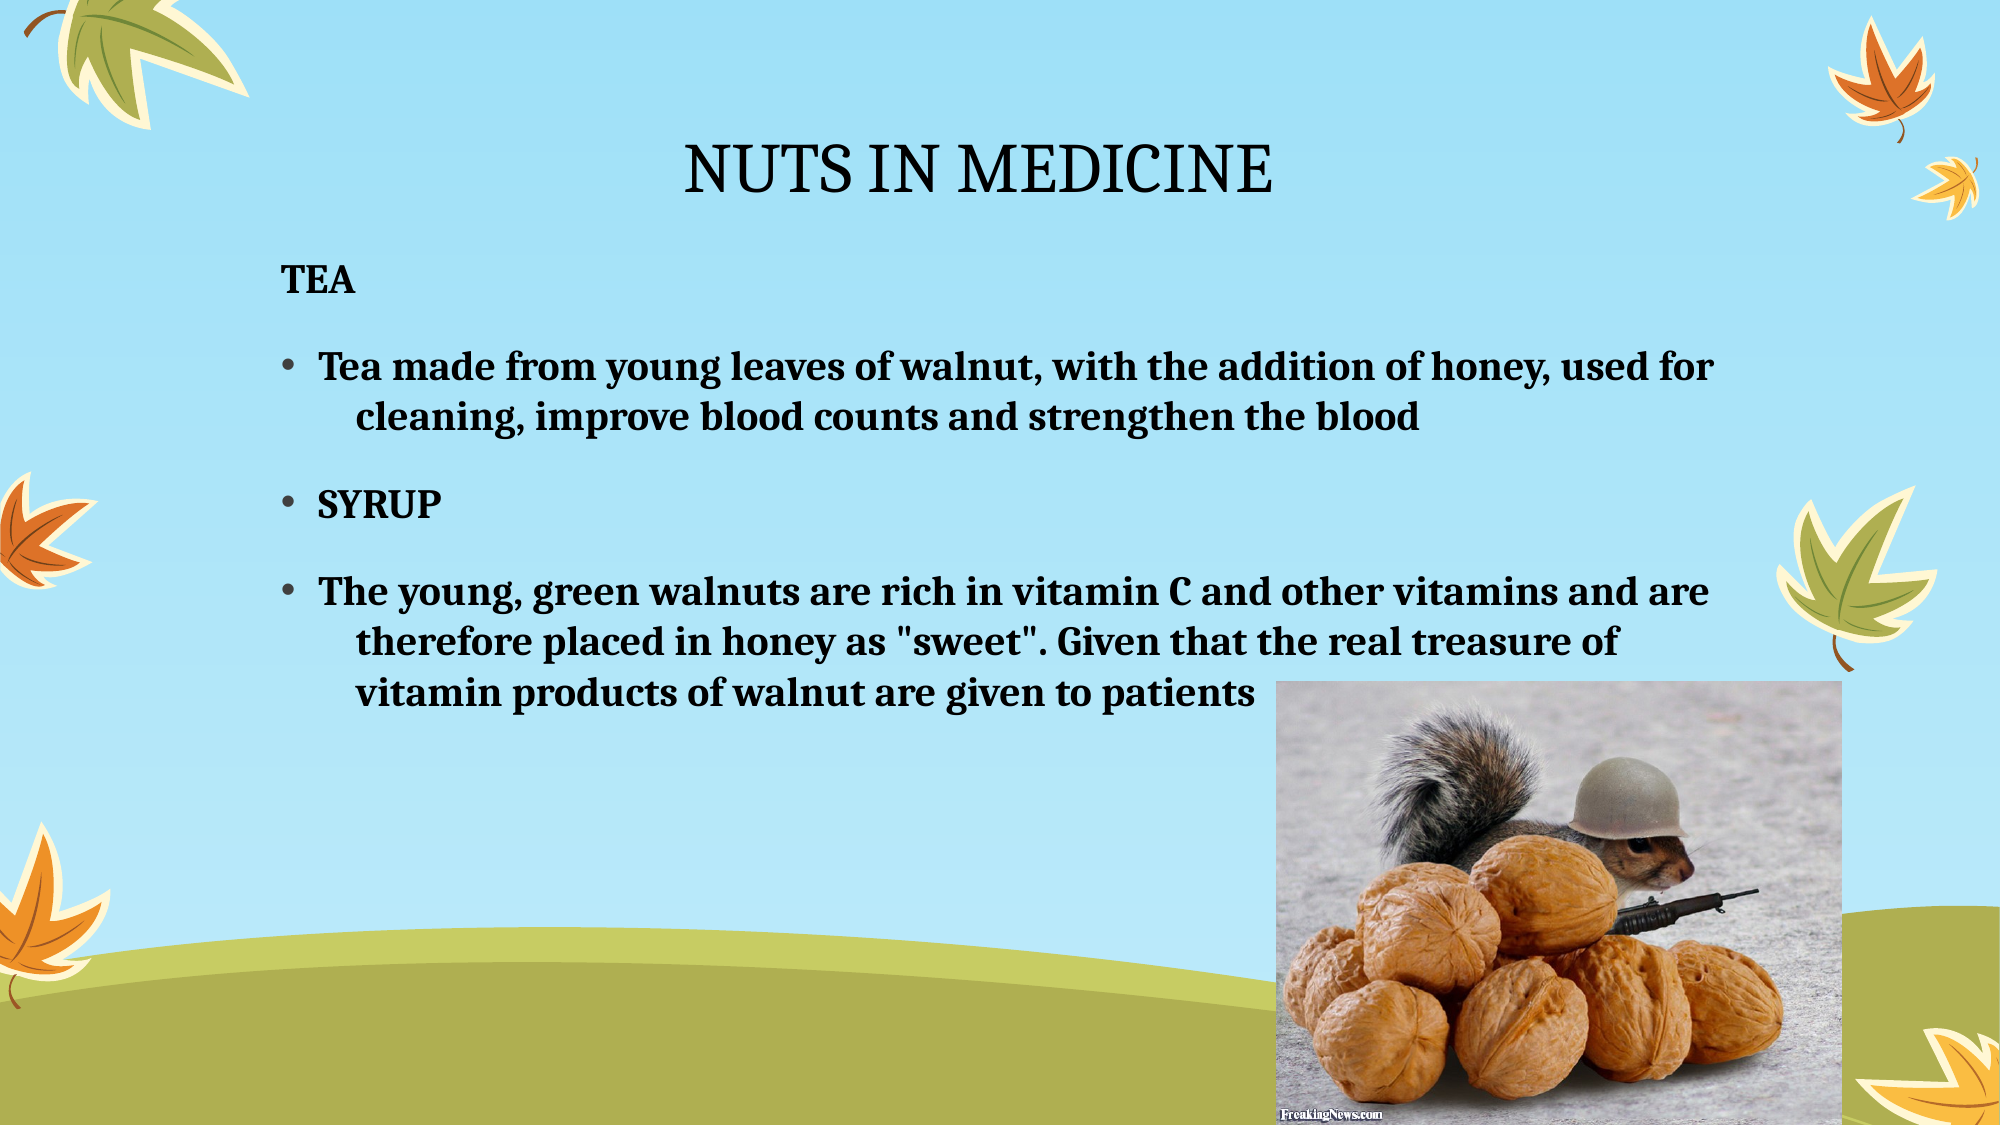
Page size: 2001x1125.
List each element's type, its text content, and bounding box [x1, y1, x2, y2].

picture [1276, 681, 1842, 1125]
title NUTS IN MEDICINE [249, 12, 1749, 216]
list TEA Tea made from young leaves of walnut, with the addition of honey, used for cleaning, improve blood counts and strengthen the blood SYRUP The young, green walnuts are rich in vitamin C and other vitamins and are therefore placed in honey as "sweet". Given that the real treasure of vitamin products of walnut are given to patients [250, 243, 1750, 926]
